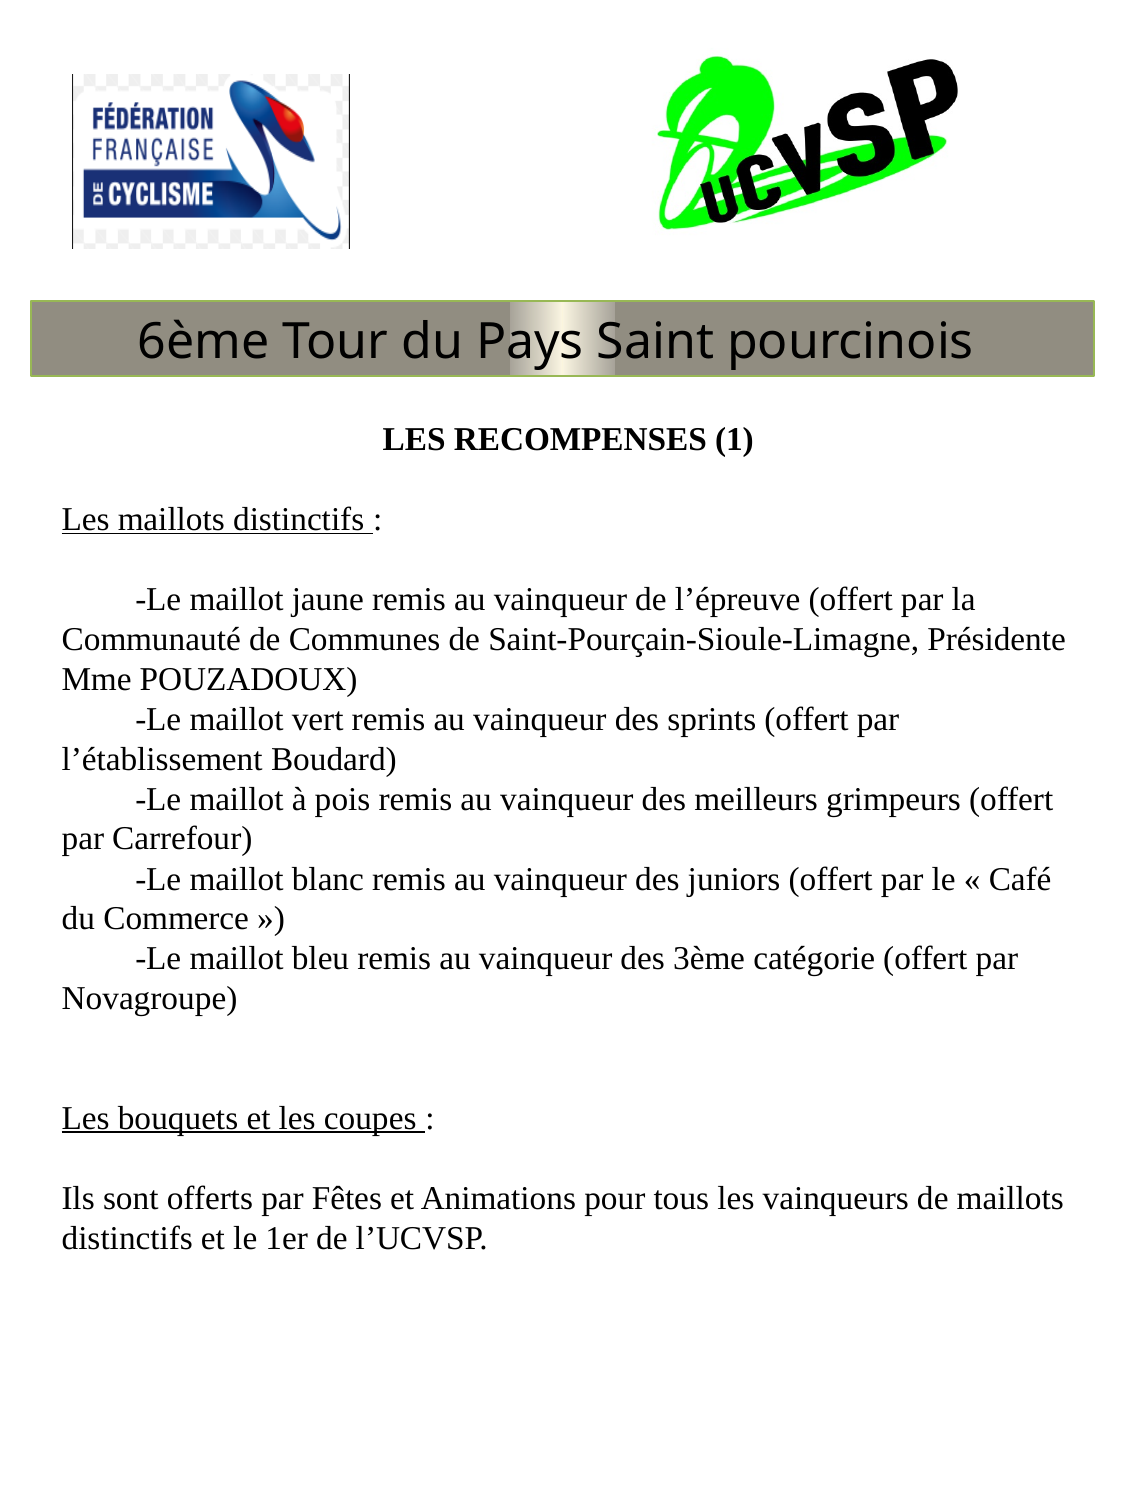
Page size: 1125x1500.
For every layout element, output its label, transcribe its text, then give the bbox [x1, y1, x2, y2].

text_box 6ème Tour du Pays Saint pourcinois [30, 301, 1094, 376]
text_box LES RECOMPENSES (1) Les maillots distinctifs : -Le maillot jaune remis au vainqueur de l’épreuve (offert par la Communauté de Communes de Saint-Pourçain-Sioule-Limagne, Présidente Mme POUZADOUX) -Le maillot vert remis au vainqueur des sprints (offert par l’établissement Boudard) -Le maillot à pois remis au vainqueur des meilleurs grimpeurs (offert par Carrefour) -Le maillot blanc remis au vainqueur des juniors (offert par le « Café du Commerce ») -Le maillot bleu remis au vainqueur des 3ème catégorie (offert par Novagroupe) Les bouquets et les coupes : Ils sont offerts par Fêtes et Animations pour tous les vainqueurs de maillots distinctifs et le 1er de l’UCVSP. [46, 410, 1090, 1264]
picture [72, 74, 350, 249]
picture [597, 37, 1018, 249]
